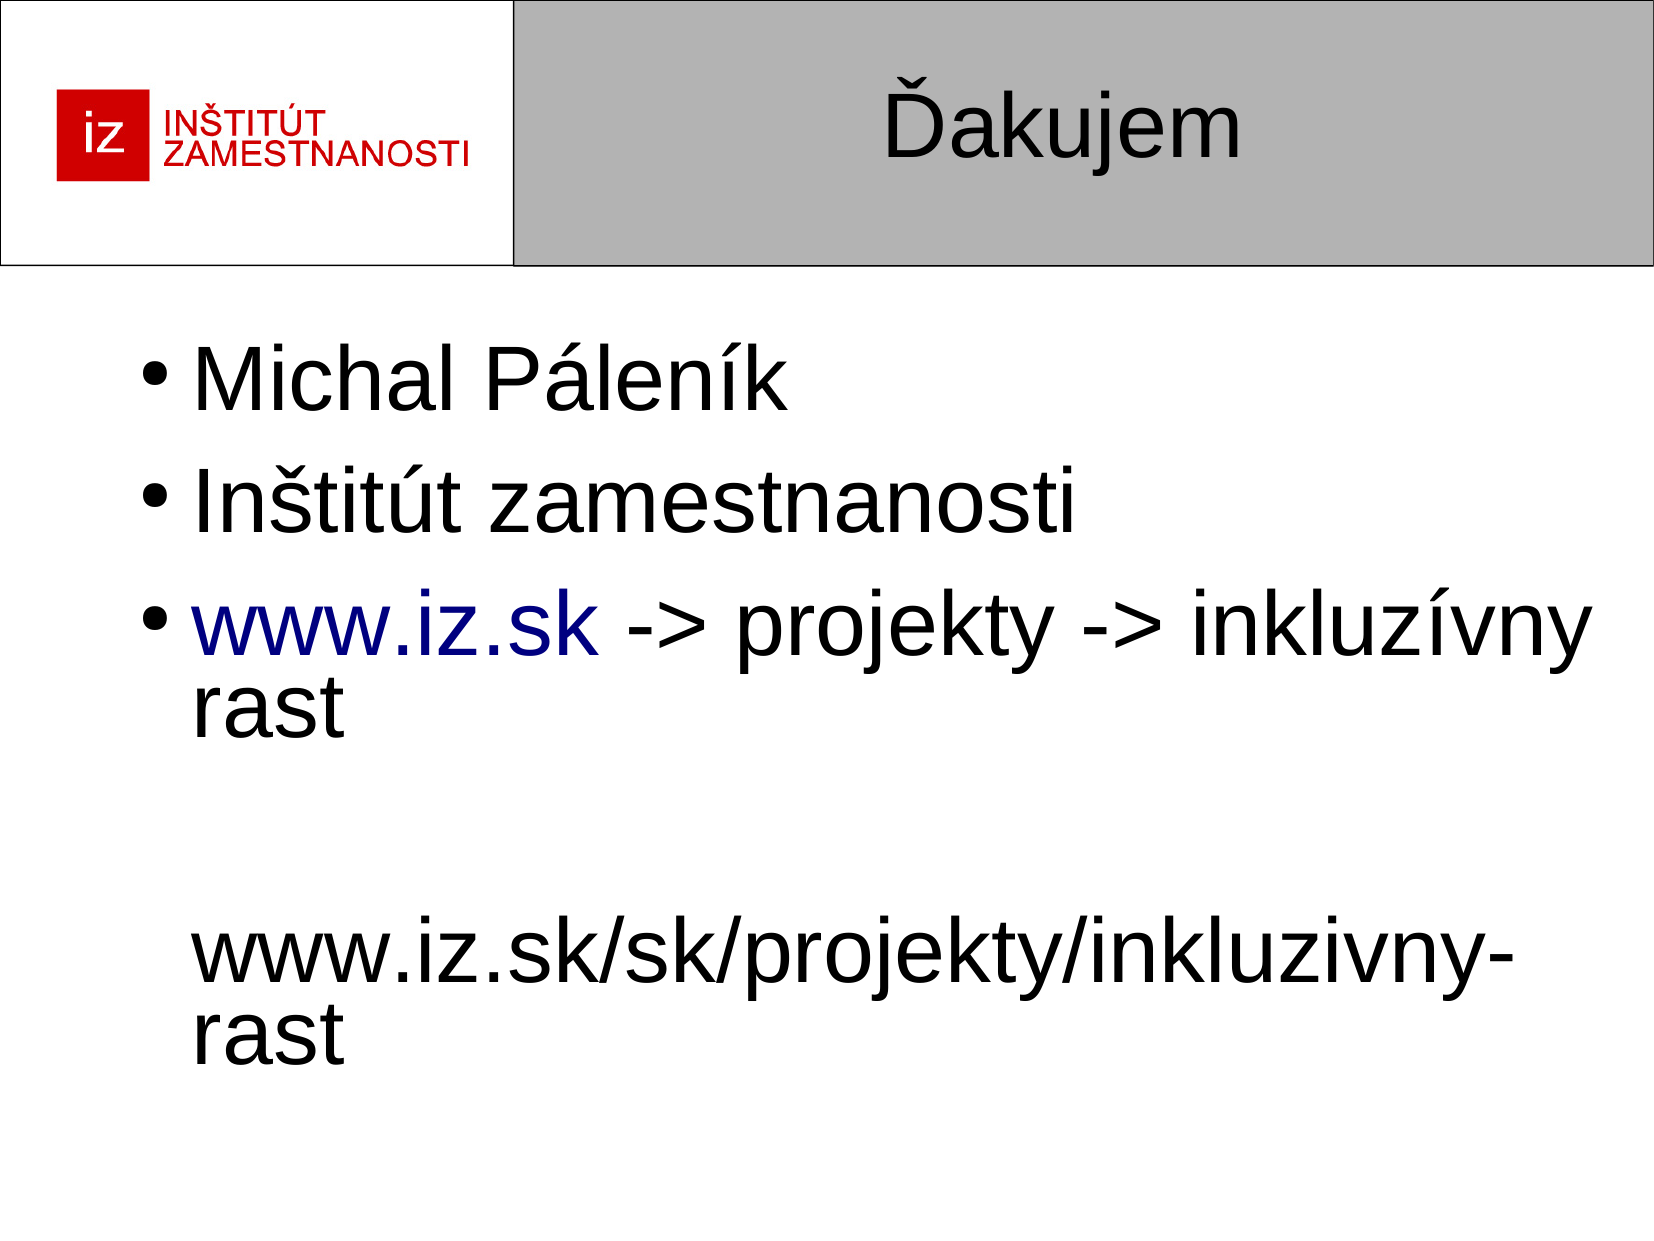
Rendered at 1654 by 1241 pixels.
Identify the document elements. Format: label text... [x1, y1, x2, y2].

title Ďakujem [561, 37, 1565, 229]
list Michal Páleník Inštitút zamestnanosti www.iz.sk -> projekty -> inkluzívny rast www.iz.sk/sk/projekty/inkluzivny-rast [121, 344, 1625, 1112]
picture [5, 8, 512, 257]
